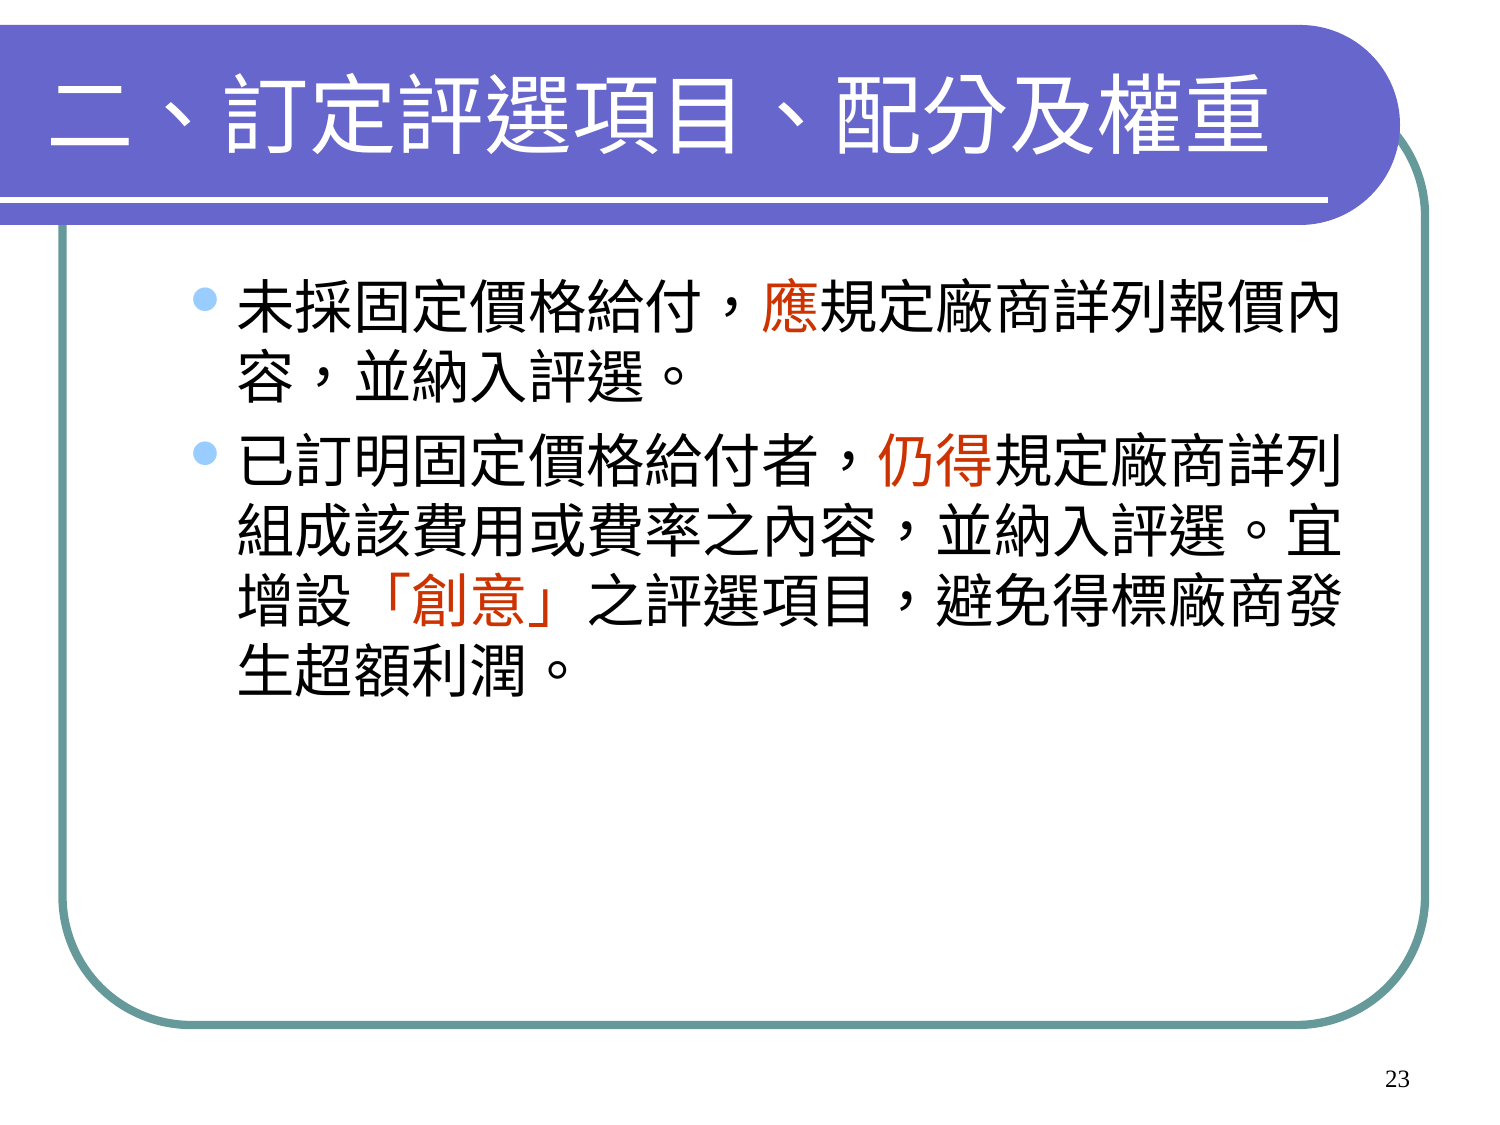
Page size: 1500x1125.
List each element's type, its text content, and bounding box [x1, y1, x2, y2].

list 未採固定價格給付，應規定廠商詳列報價內容，並納入評選。 已訂明固定價格給付者，仍得規定廠商詳列組成該費用或費率之內容，並納入評選。宜增設「創意」之評選項目，避免得標廠商發生超額利潤。 [99, 262, 1401, 1012]
title 二、訂定評選項目、配分及權重 [31, 37, 1347, 188]
text_box <編號> [1074, 1025, 1426, 1101]
